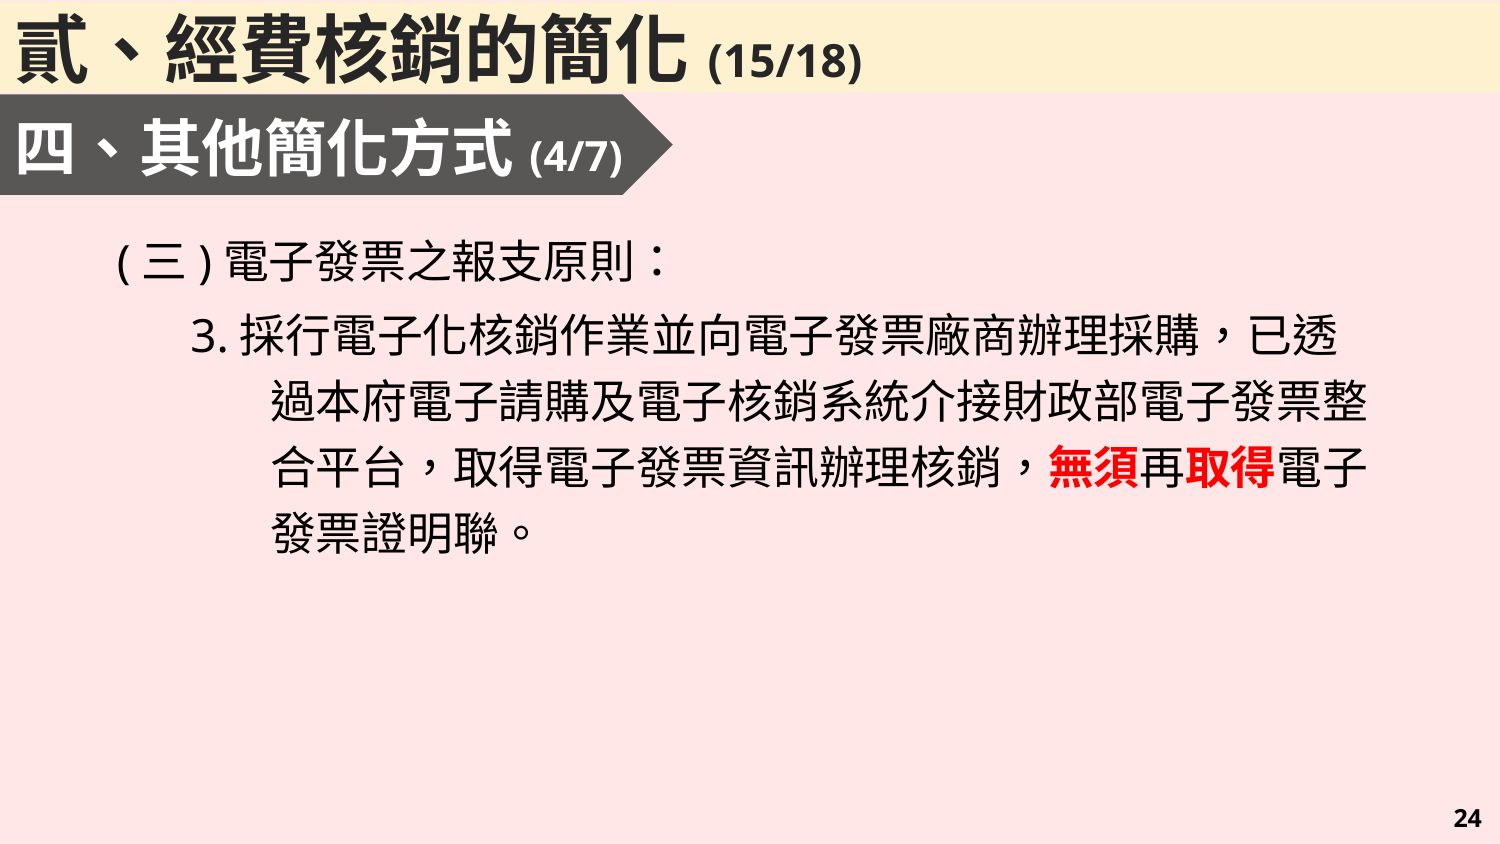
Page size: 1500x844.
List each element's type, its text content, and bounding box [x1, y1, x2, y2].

slide_number <編號> [1137, 671, 1498, 844]
text_box [0, 93, 1500, 844]
text_box 貳、經費核銷的簡化(15/18) [0, 2, 1500, 93]
text_box 四、其他簡化方式(4/7) [0, 97, 648, 195]
list (三)電子發票之報支原則： 3.採行電子化核銷作業並向電子發票廠商辦理採購，已透 過本府電子請購及電子核銷系統介接財政部電子發票整 合平台，取得電子發票資訊辦理核銷，無須再取得電子 發票證明聯。 [101, 213, 1421, 828]
